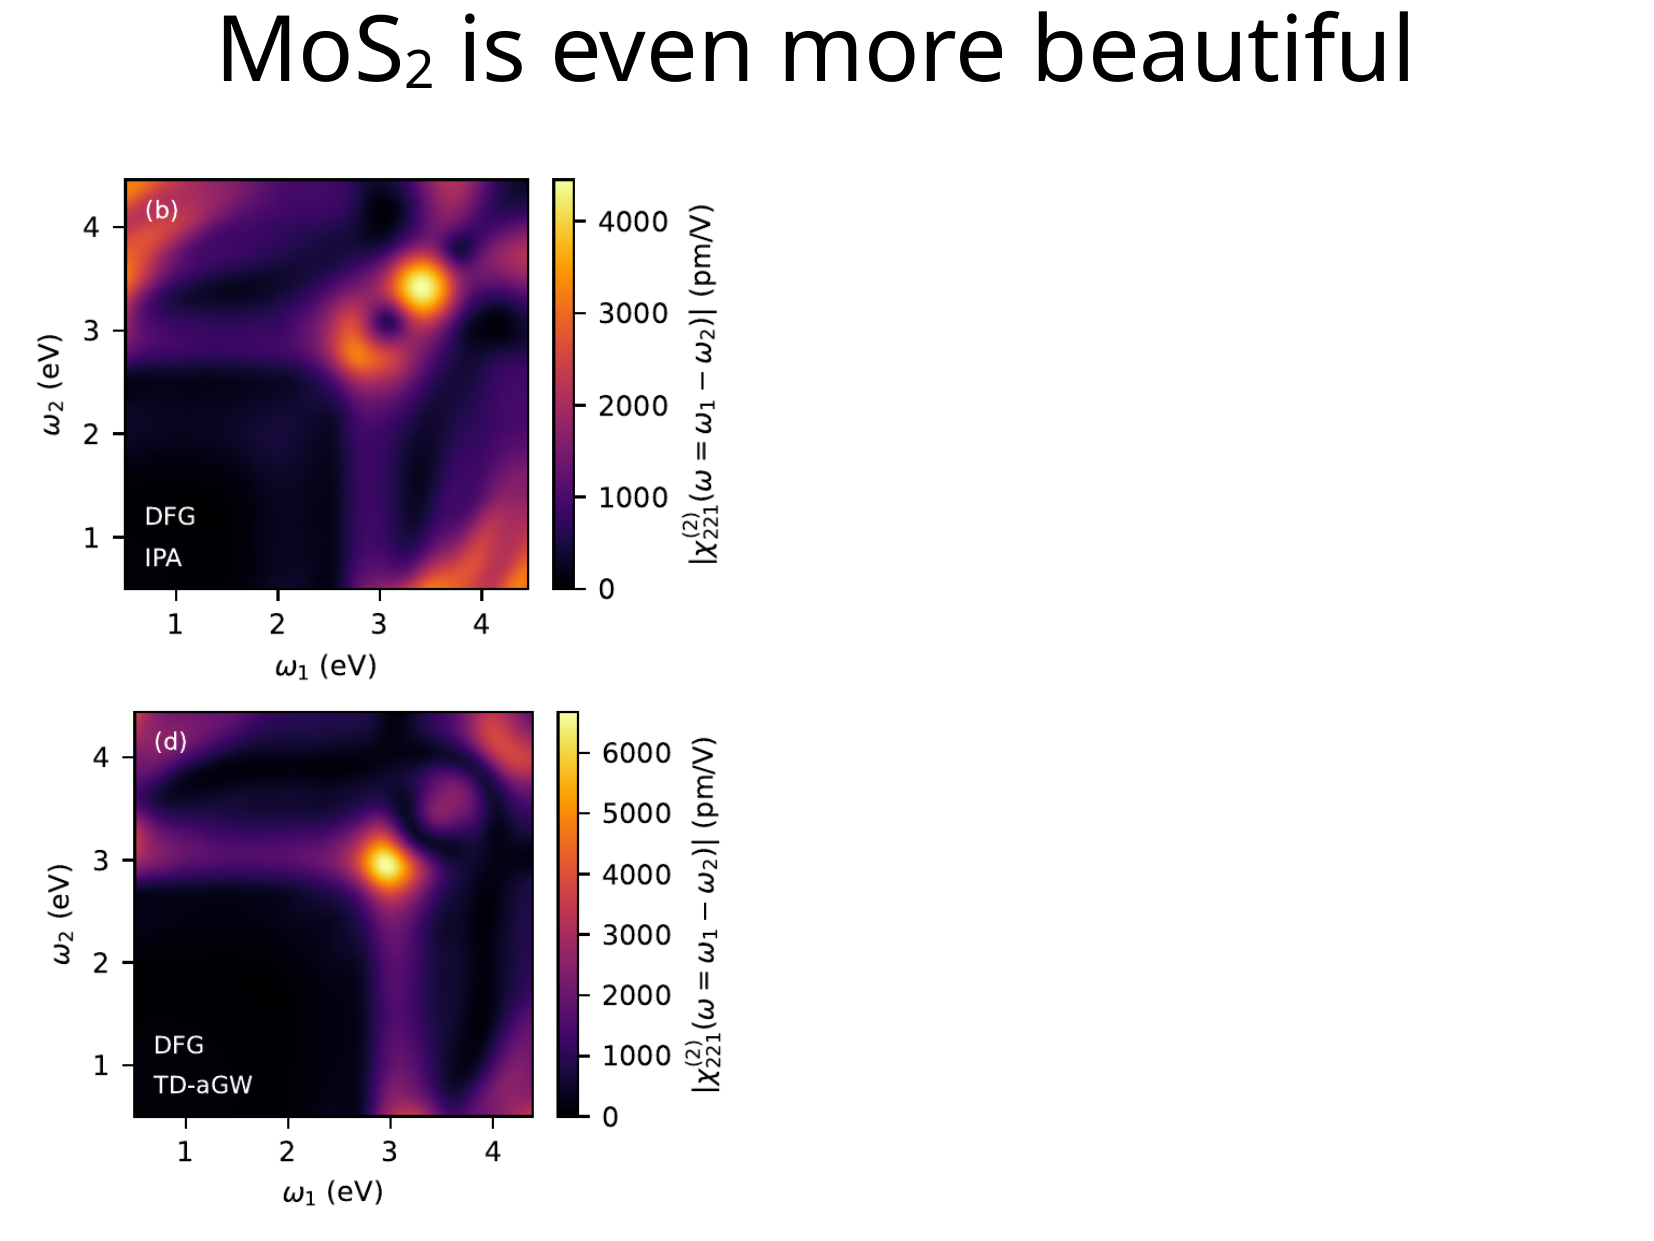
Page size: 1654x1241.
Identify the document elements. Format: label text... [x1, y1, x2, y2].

picture [28, 153, 745, 1229]
text_box MoS2 is even more beautiful [200, 0, 1595, 130]
